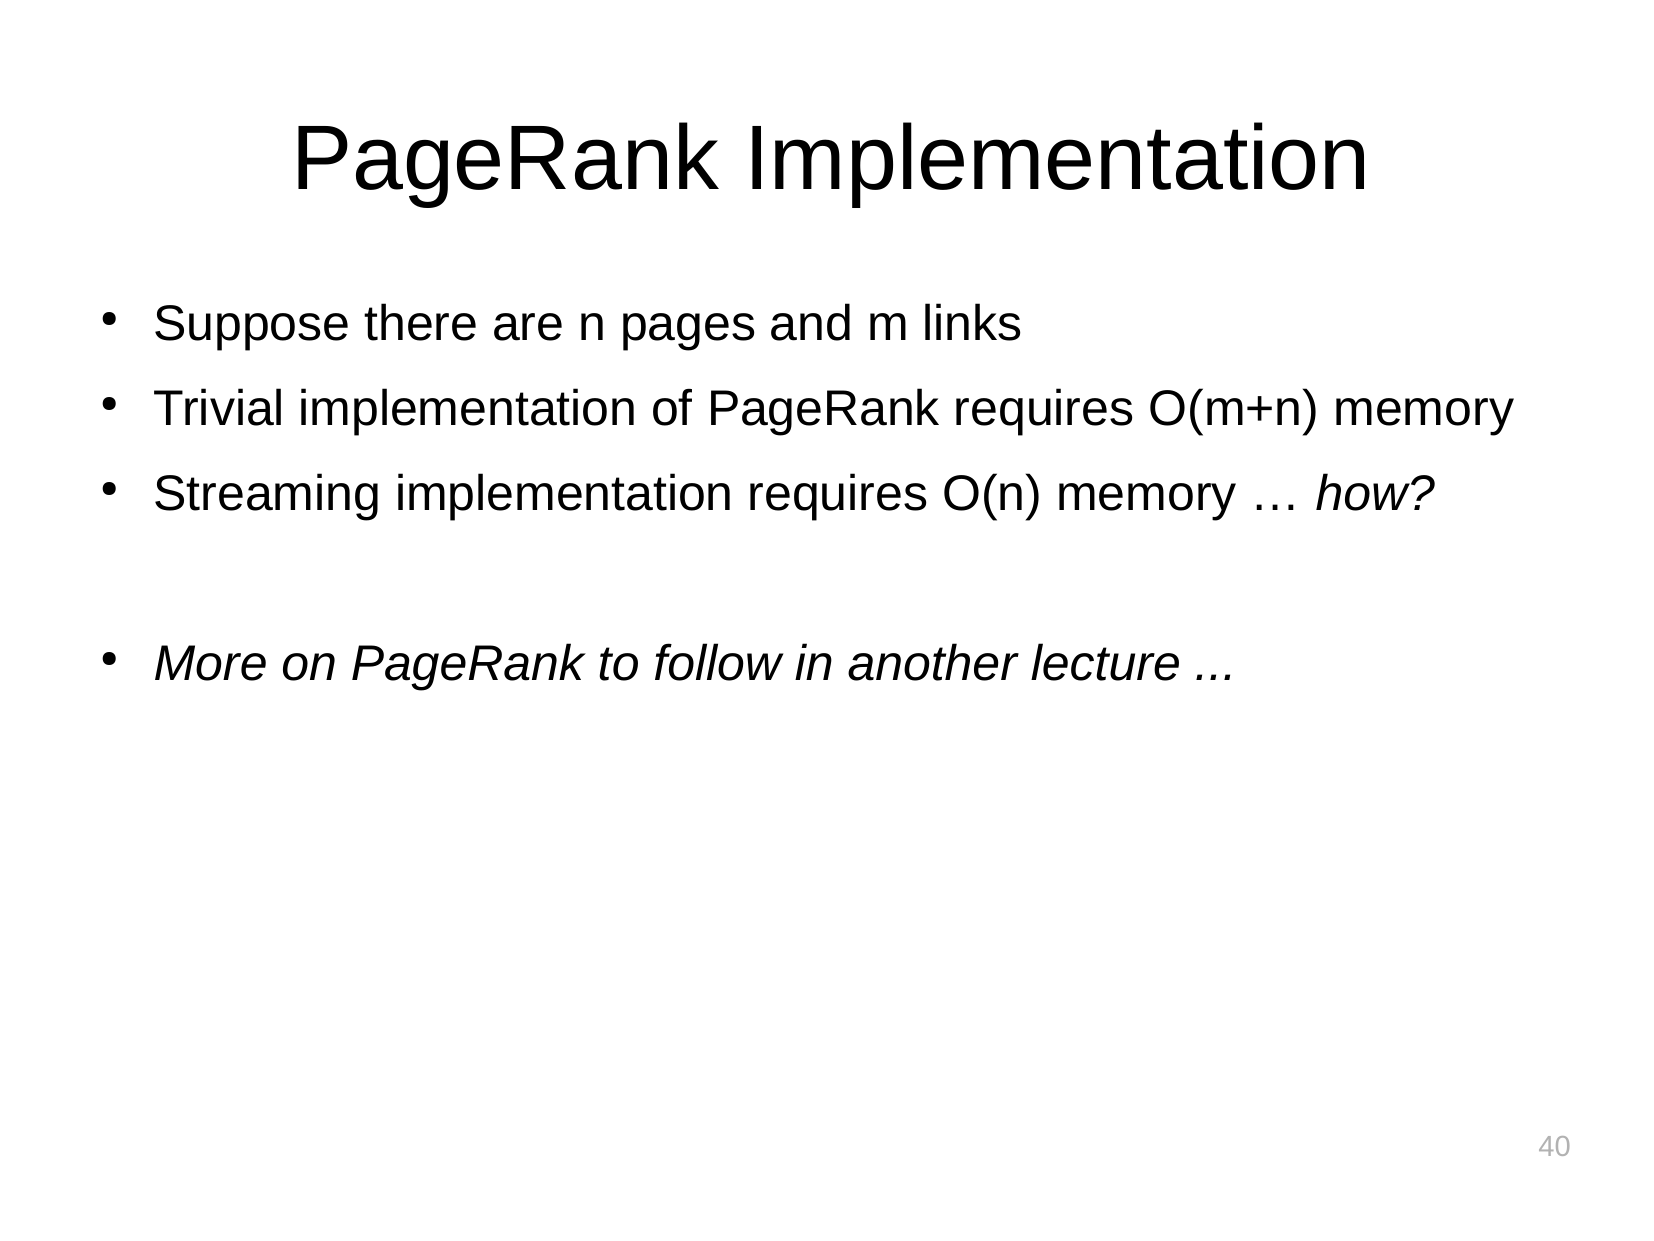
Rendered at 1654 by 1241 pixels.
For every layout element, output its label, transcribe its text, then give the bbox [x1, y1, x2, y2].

title PageRank Implementation [82, 49, 1571, 257]
list Suppose there are n pages and m links Trivial implementation of PageRank requires O(m+n) memory Streaming implementation requires O(n) memory … how? More on PageRank to follow in another lecture ... [82, 290, 1571, 1010]
